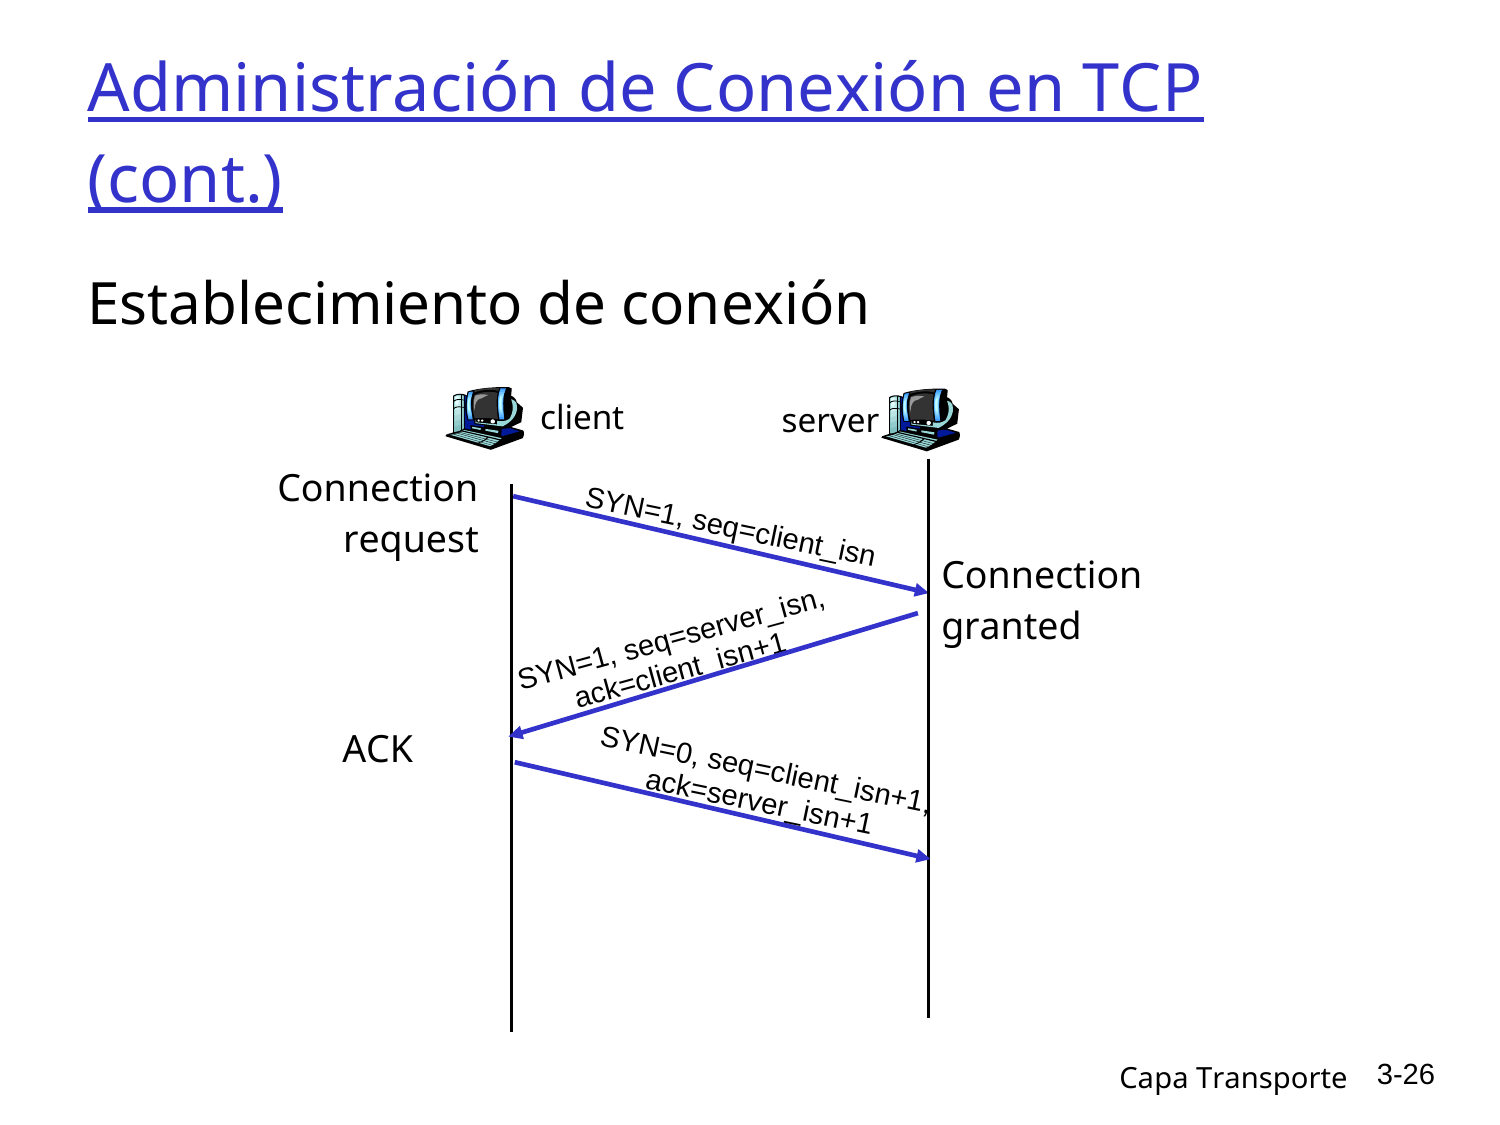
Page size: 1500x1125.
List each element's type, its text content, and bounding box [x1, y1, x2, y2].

list Establecimiento de conexión [87, 262, 1363, 1026]
title Administración de Conexión en TCP (cont.) [87, 23, 1363, 239]
